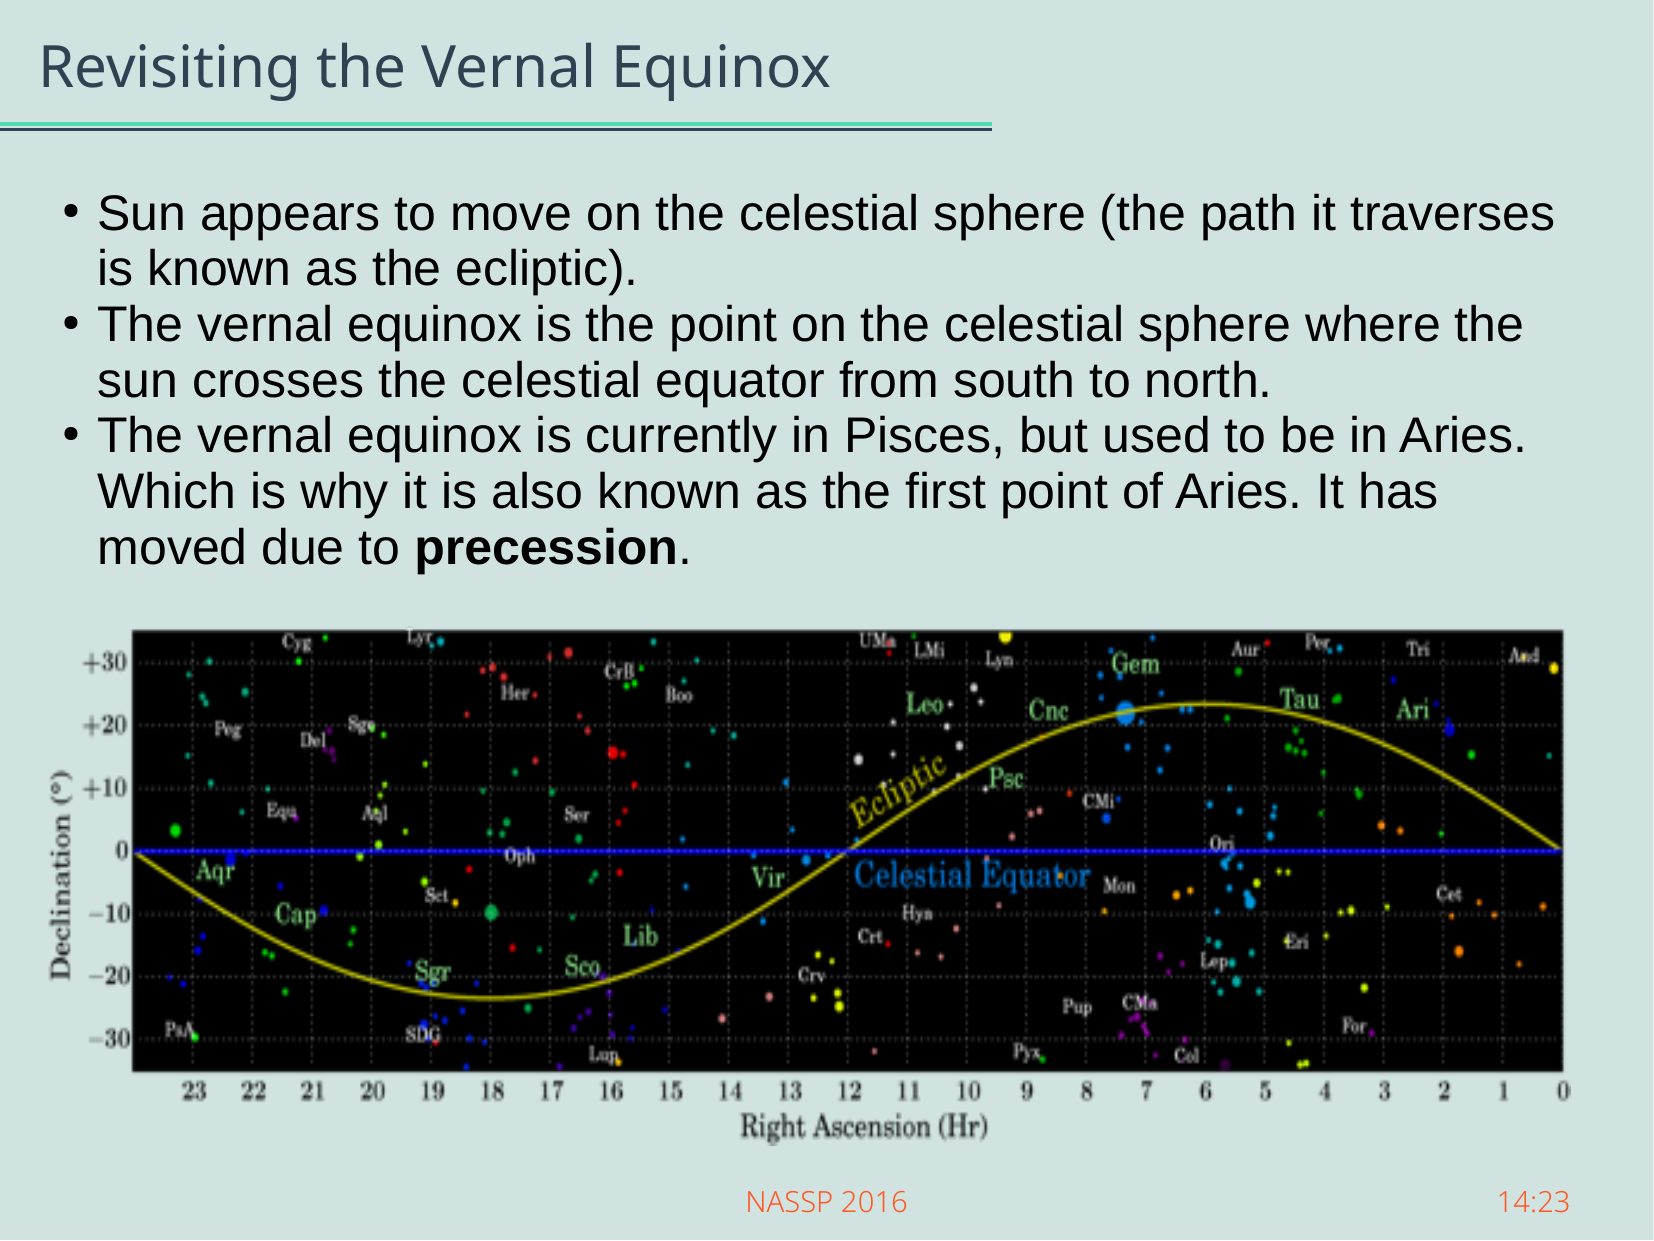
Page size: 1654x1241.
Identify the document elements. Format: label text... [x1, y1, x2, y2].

picture [47, 625, 1571, 1146]
text_box Sun appears to move on the celestial sphere (the path it traverses is known as the ecliptic). The vernal equinox is the point on the celestial sphere where the sun crosses the celestial equator from south to north. The vernal equinox is currently in Pisces, but used to be in Aries. Which is why it is also known as the first point of Aries. It has moved due to precession. [47, 177, 1619, 583]
text_box Revisiting the Vernal Equinox [23, 17, 1063, 101]
